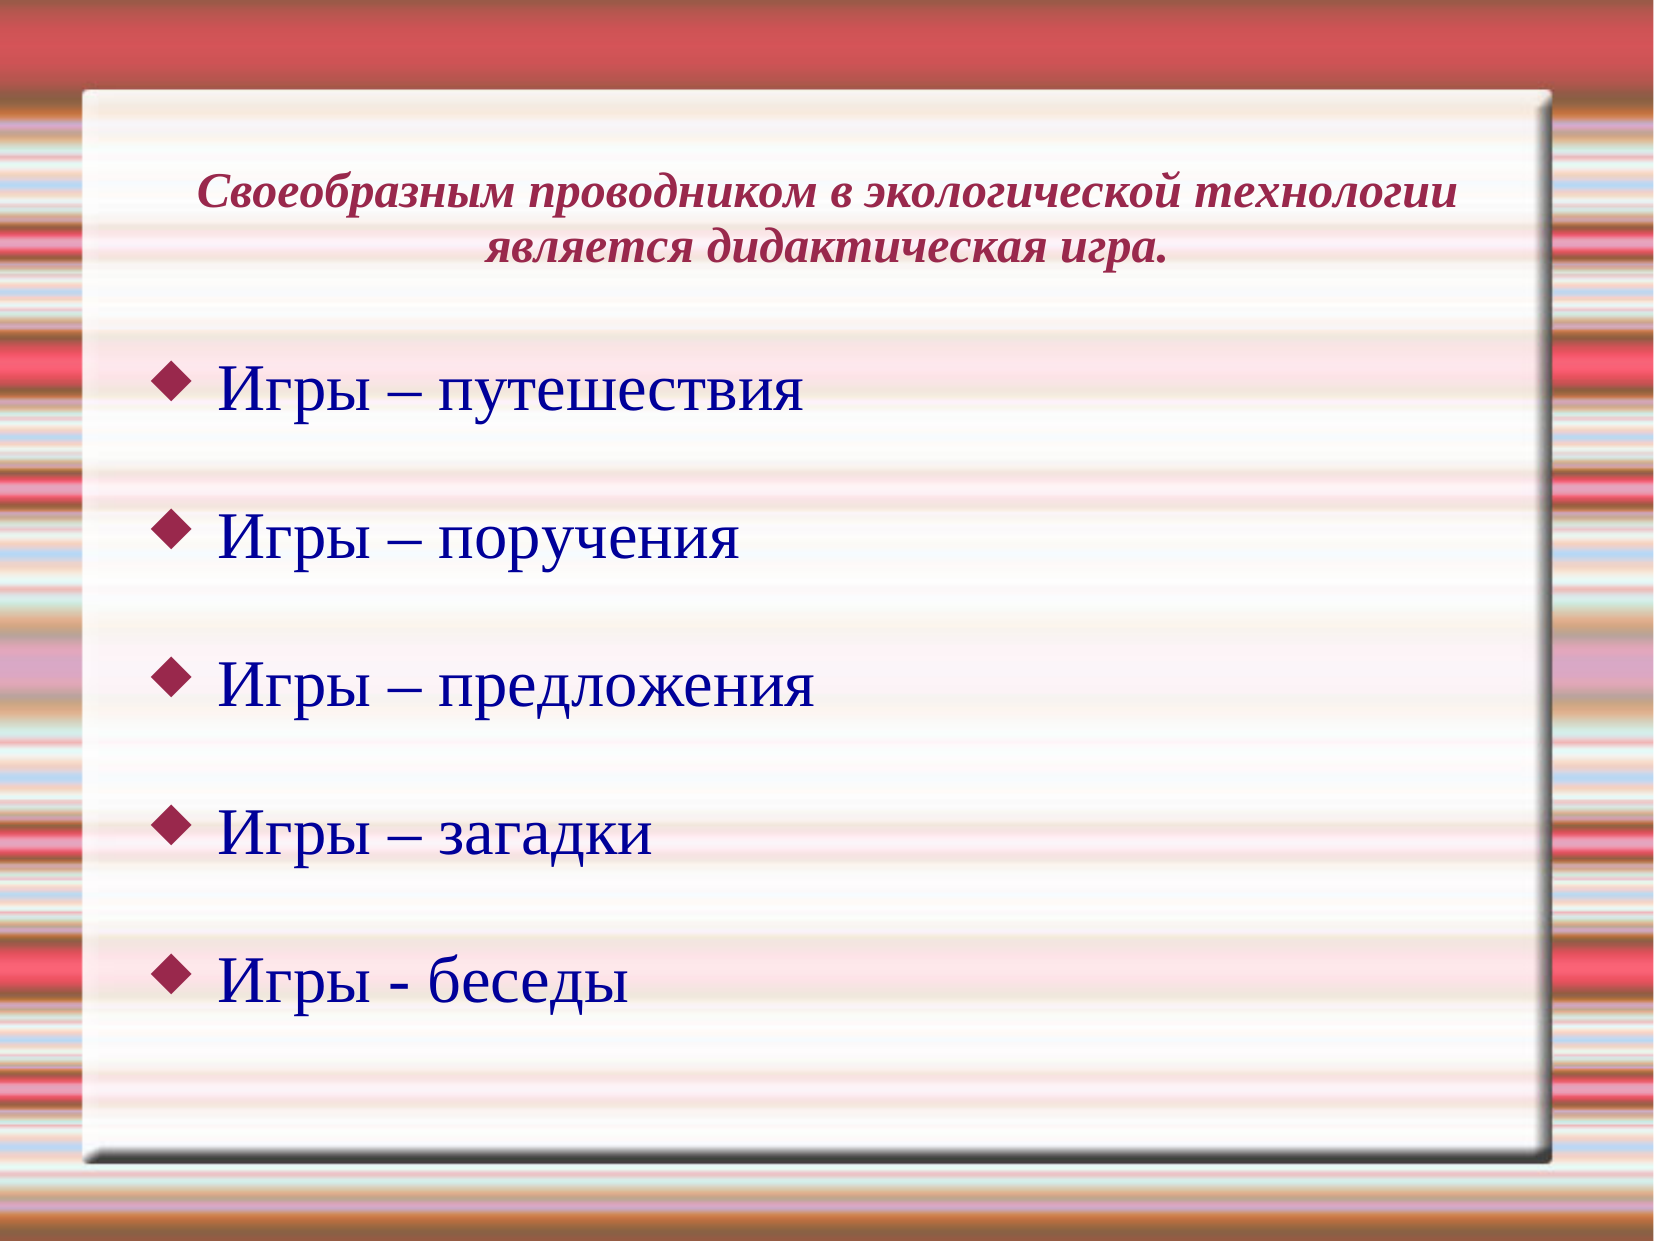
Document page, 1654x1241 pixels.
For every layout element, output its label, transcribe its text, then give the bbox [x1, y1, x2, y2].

title Своеобразным проводником в экологической технологии является дидактическая игра. [121, 114, 1534, 322]
list Игры – путешествия Игры – поручения Игры – предложения Игры – загадки Игры - беседы [134, 350, 1516, 1132]
picture [0, 0, 1654, 1241]
